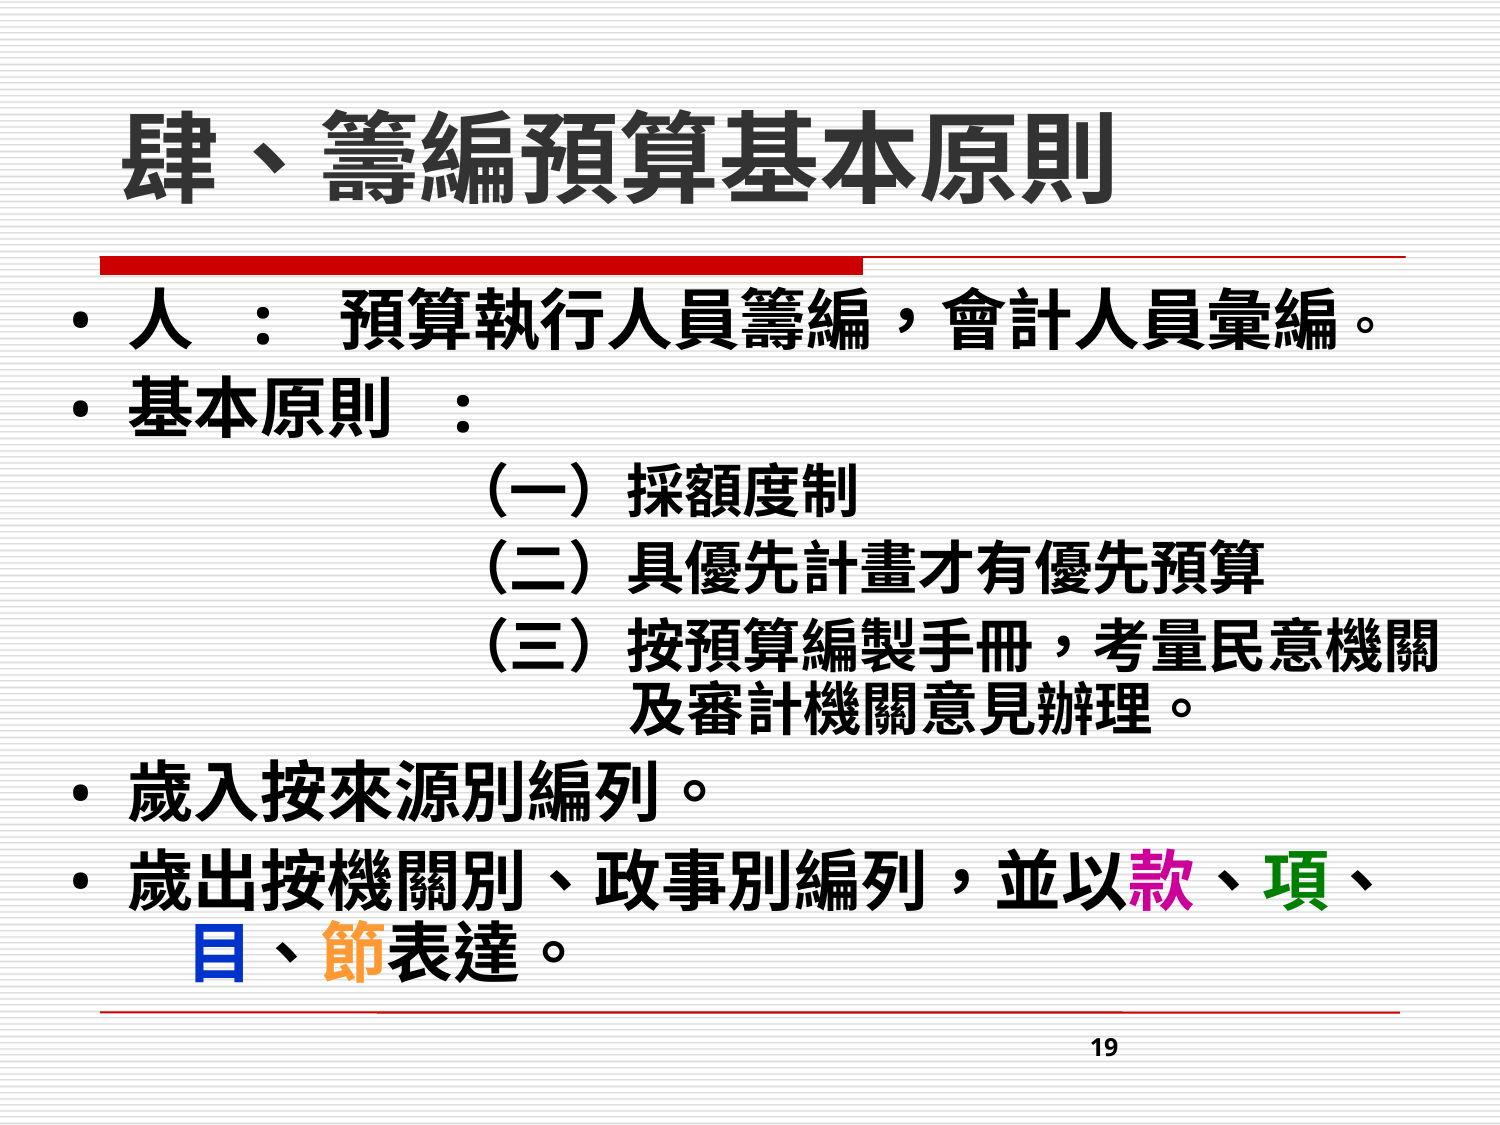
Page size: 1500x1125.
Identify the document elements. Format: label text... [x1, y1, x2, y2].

text_box 人 : 預算執行人員籌編，會計人員彙編。 基本原則 : （一）採額度制 （二）具優先計畫才有優先預算 （三）按預算編製手冊，考量民意機關及審計機關意見辦理。 歲入按來源別編列。 歲出按機關別、政事別編列，並以款、項、目、節表達。 [53, 279, 1459, 1011]
text_box 肆、籌編預算基本原則 [105, 78, 1395, 232]
text_box [1074, 1024, 1400, 1103]
